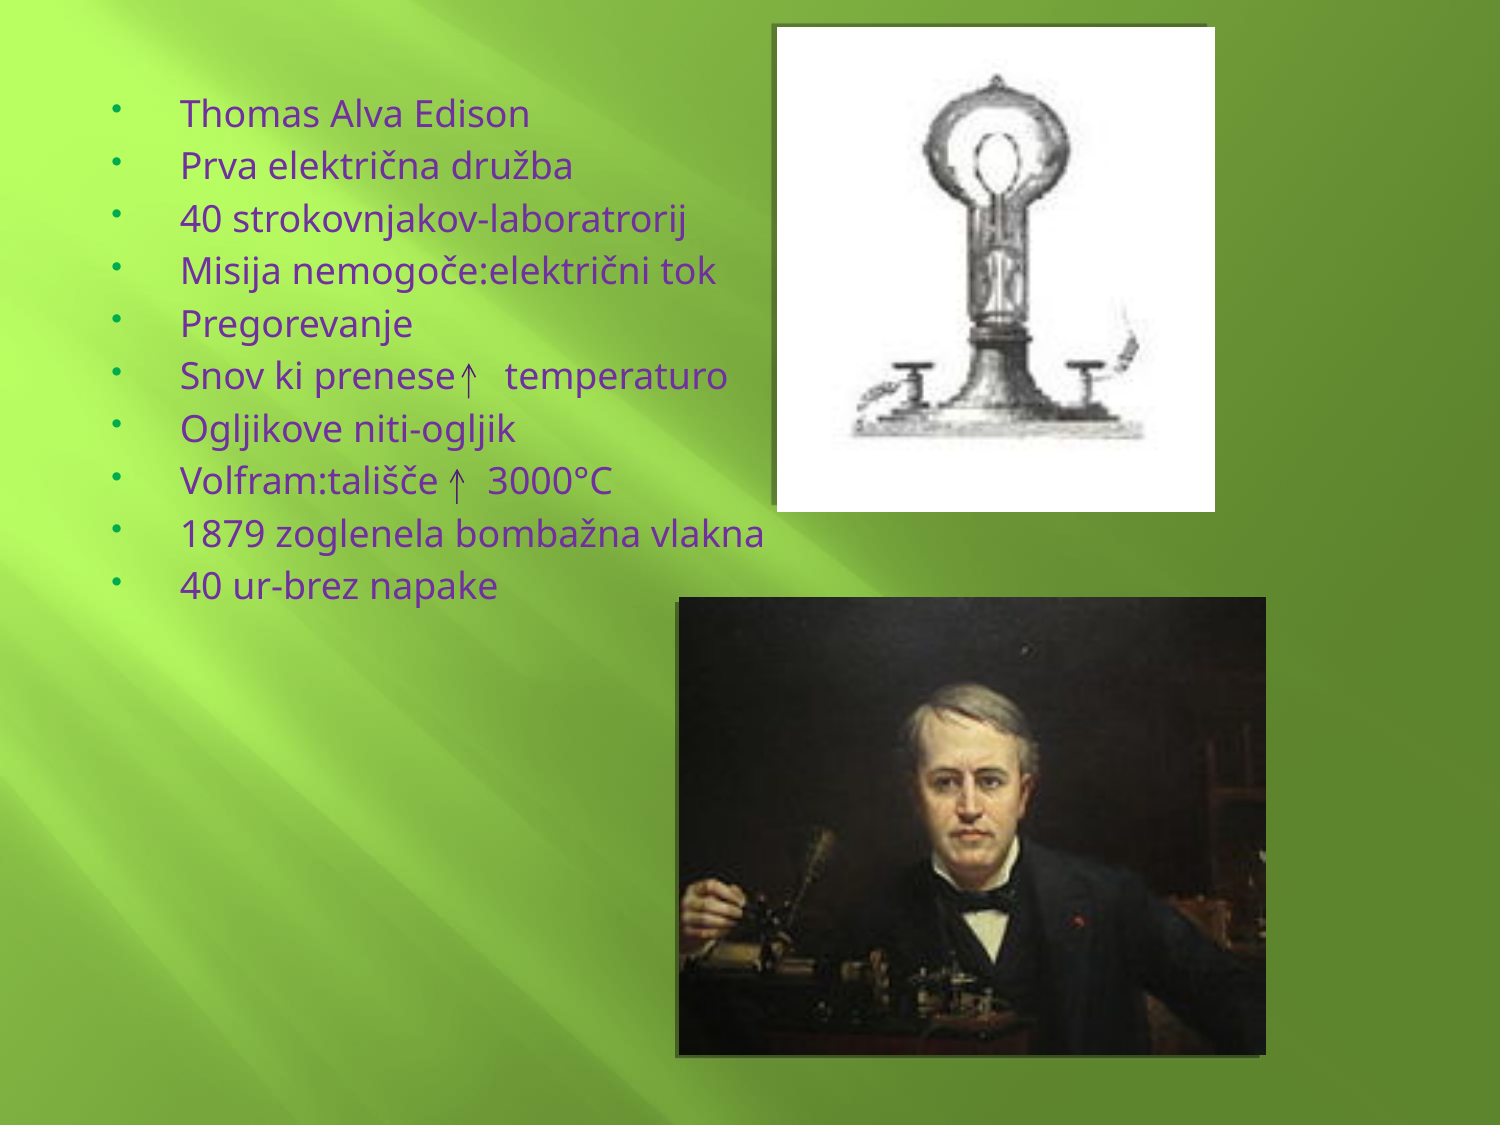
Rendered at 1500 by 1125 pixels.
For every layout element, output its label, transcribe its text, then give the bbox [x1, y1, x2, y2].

picture [0, 0, 1500, 1125]
list Thomas Alva Edison Prva električna družba 40 strokovnjakov-laboratrorij Misija nemogoče:električni tok Pregorevanje Snov ki prenese temperaturo Ogljikove niti-ogljik Volfram:tališče 3000°C 1879 zoglenela bombažna vlakna 40 ur-brez napake [75, 82, 1425, 1035]
